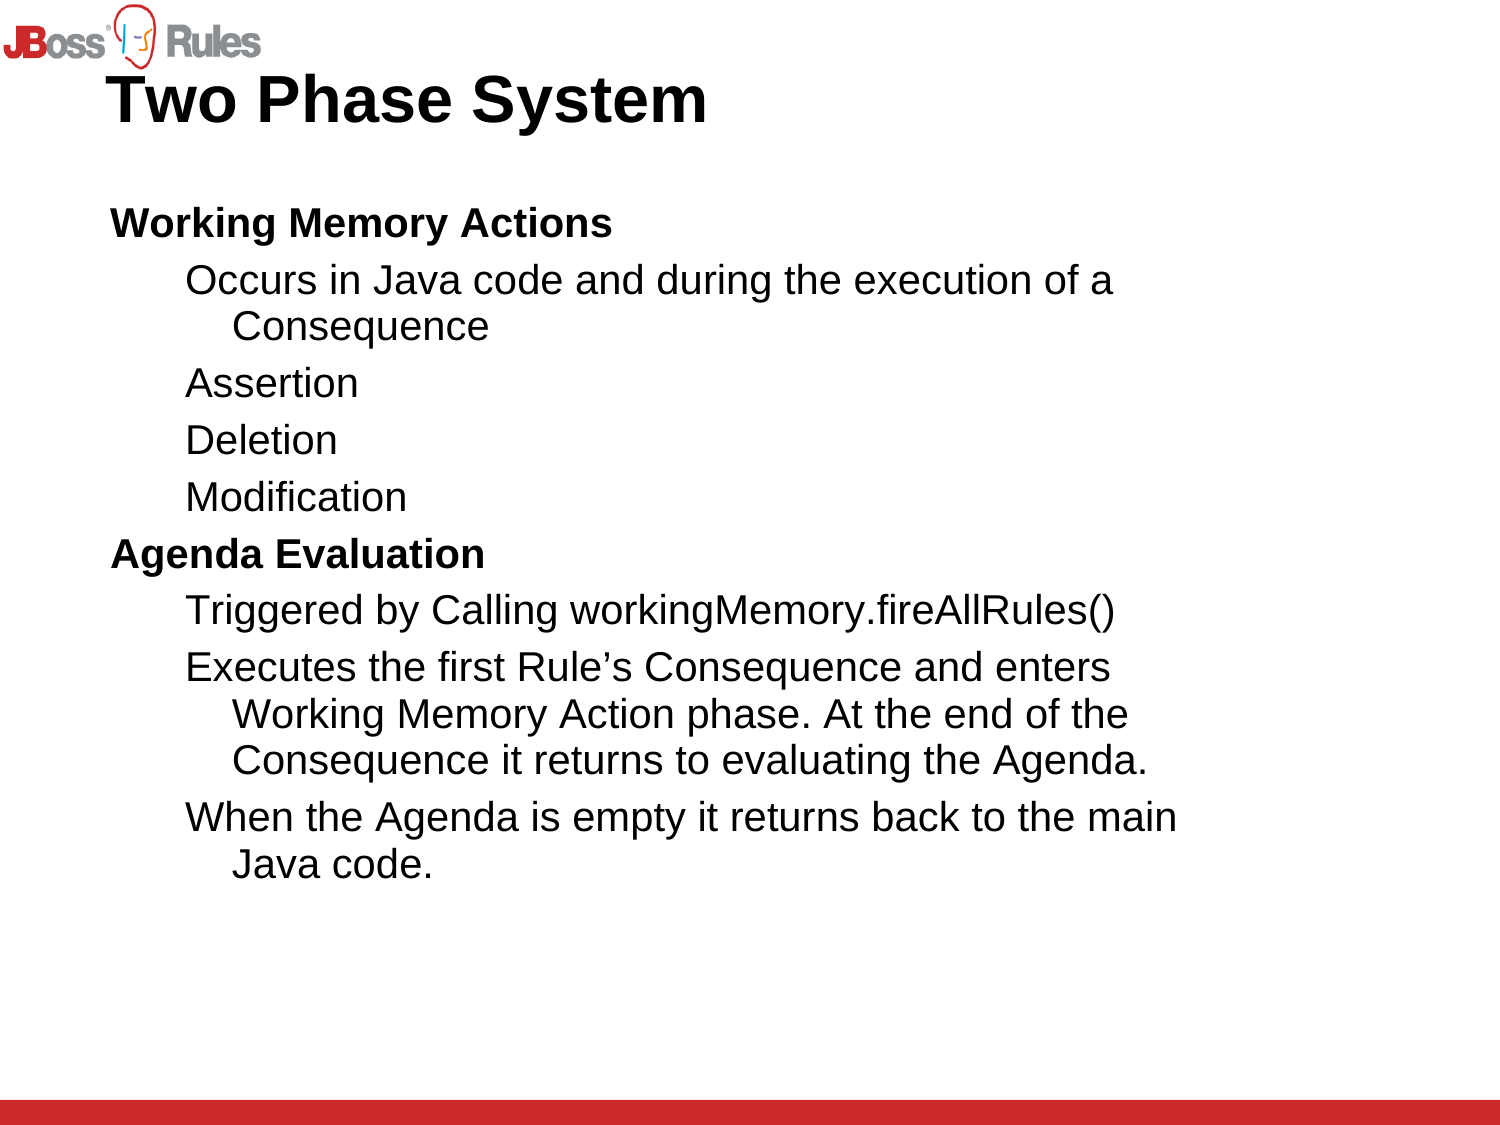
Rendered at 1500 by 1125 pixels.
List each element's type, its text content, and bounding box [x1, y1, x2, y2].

picture [0, 0, 266, 73]
title Two Phase System [90, 39, 1400, 144]
list Working Memory Actions Occurs in Java code and during the execution of a Consequence Assertion Deletion Modification Agenda Evaluation Triggered by Calling workingMemory.fireAllRules() Executes the first Rule’s Consequence and enters Working Memory Action phase. At the end of the Consequence it returns to evaluating the Agenda. When the Agenda is empty it returns back to the main Java code. [95, 191, 1289, 997]
